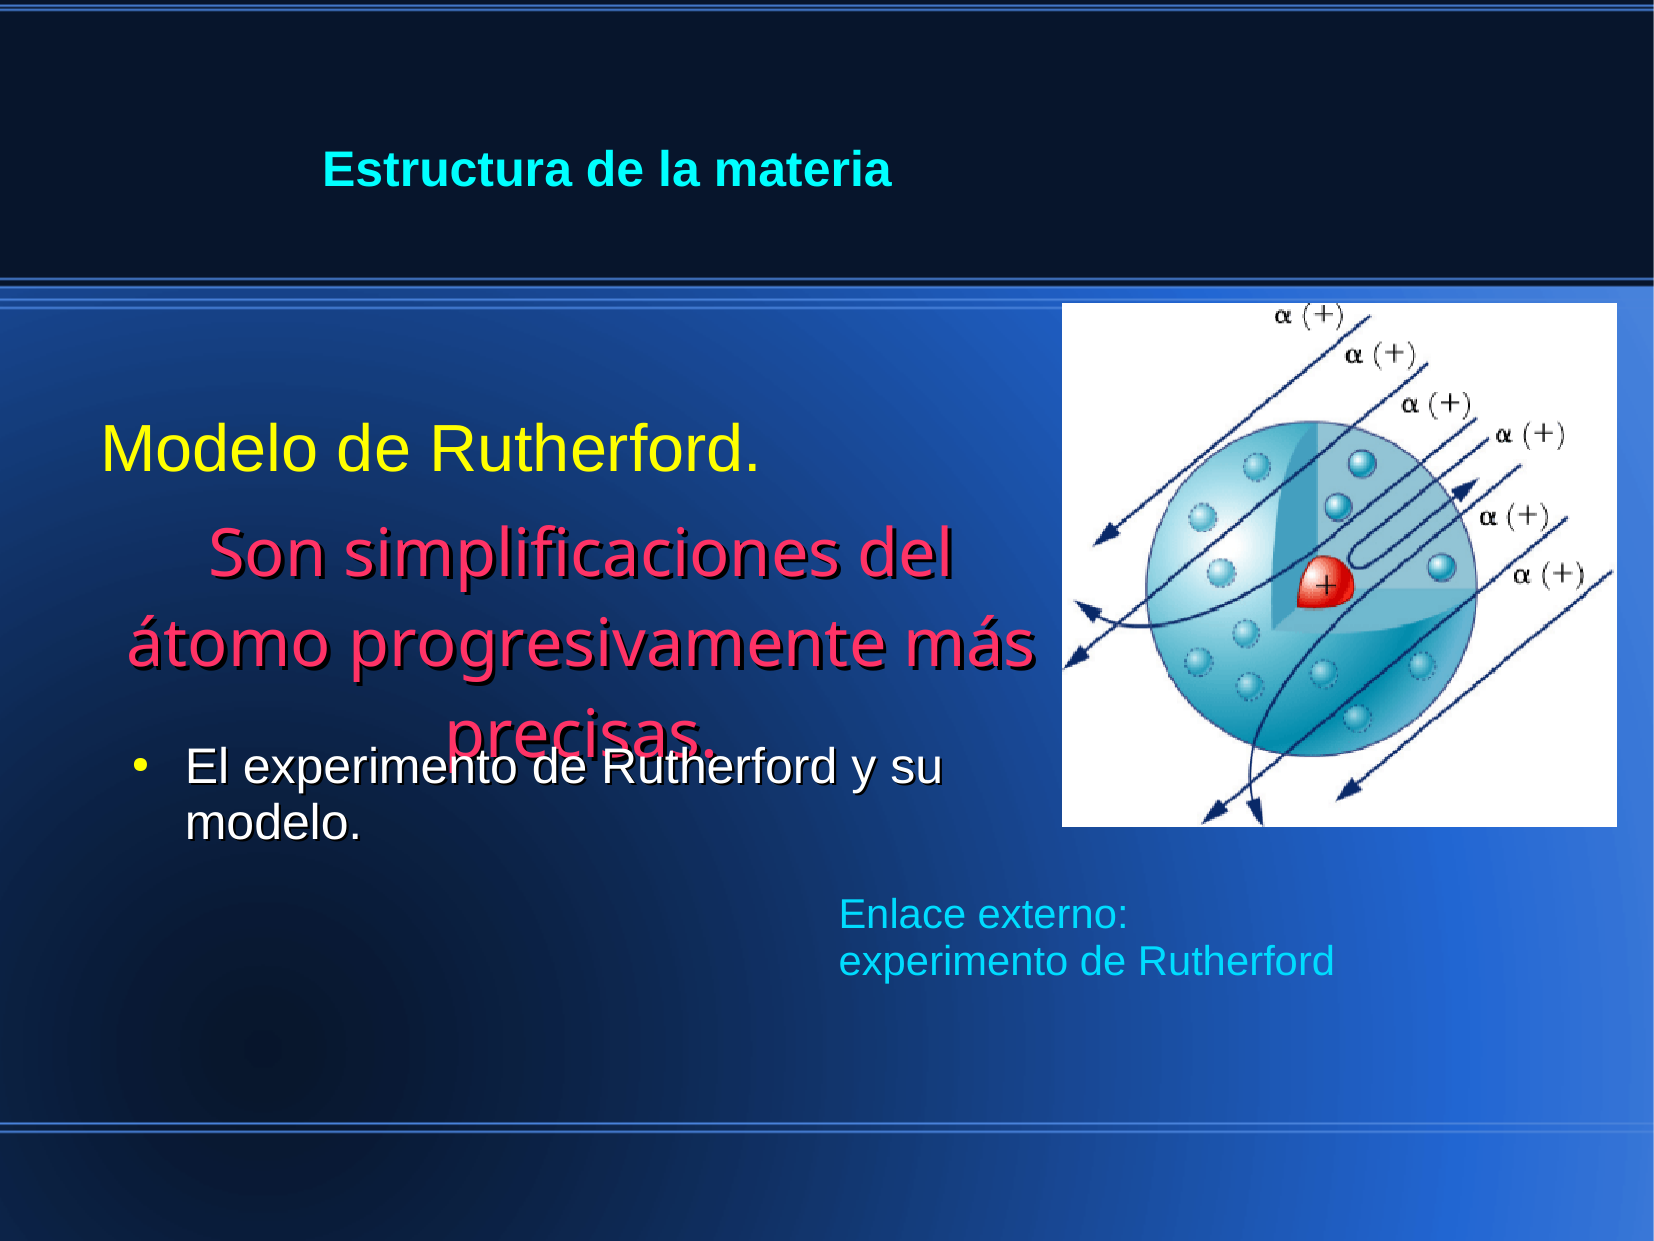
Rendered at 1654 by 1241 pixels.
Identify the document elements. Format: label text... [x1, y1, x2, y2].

text_box El experimento de Rutherford y su modelo. [113, 738, 1004, 850]
text_box Son simplificaciones del átomo progresivamente más precisas. [29, 504, 1062, 739]
list Enlace externo: experimento de Rutherford [767, 891, 1625, 1004]
list Modelo de Rutherford. [29, 306, 1062, 504]
title Estructura de la materia [32, 118, 1182, 220]
picture [0, 0, 1654, 1241]
